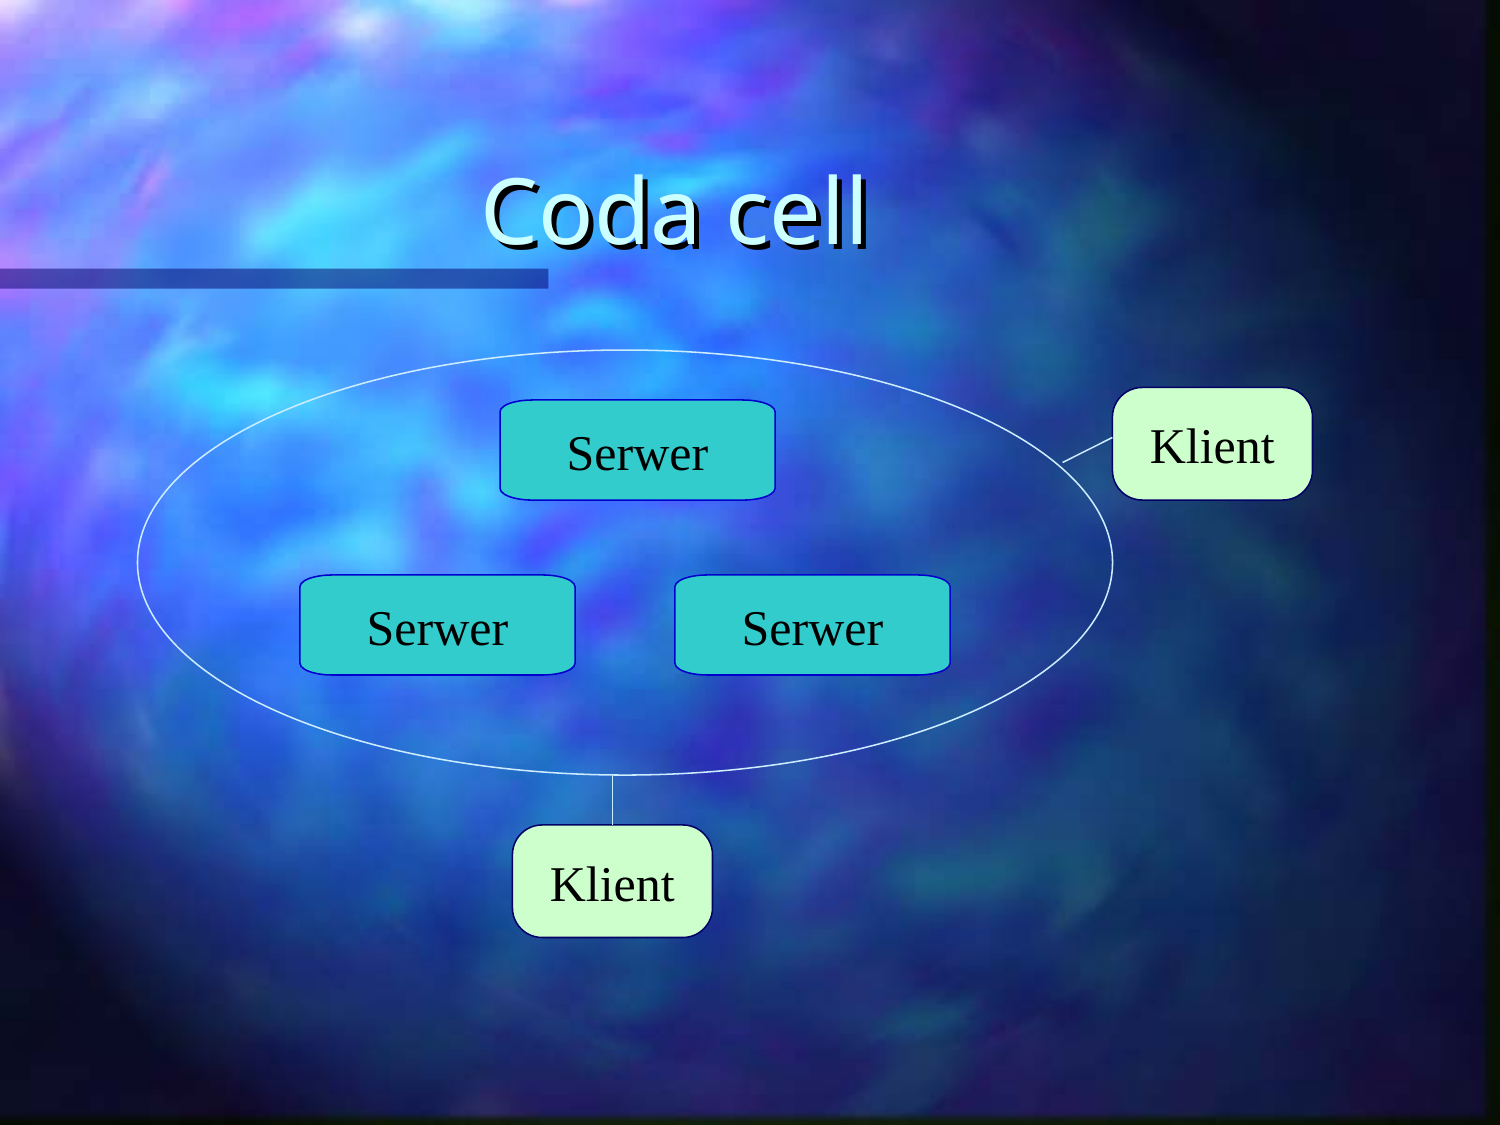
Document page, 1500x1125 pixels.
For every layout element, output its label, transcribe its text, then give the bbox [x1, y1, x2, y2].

text_box Serwer [500, 399, 776, 501]
title Coda cell [37, 74, 1313, 275]
text_box Serwer [674, 574, 951, 676]
text_box Klient [512, 824, 713, 938]
text_box Serwer [299, 574, 576, 676]
text_box Klient [1112, 387, 1313, 501]
picture [0, 0, 1500, 1125]
